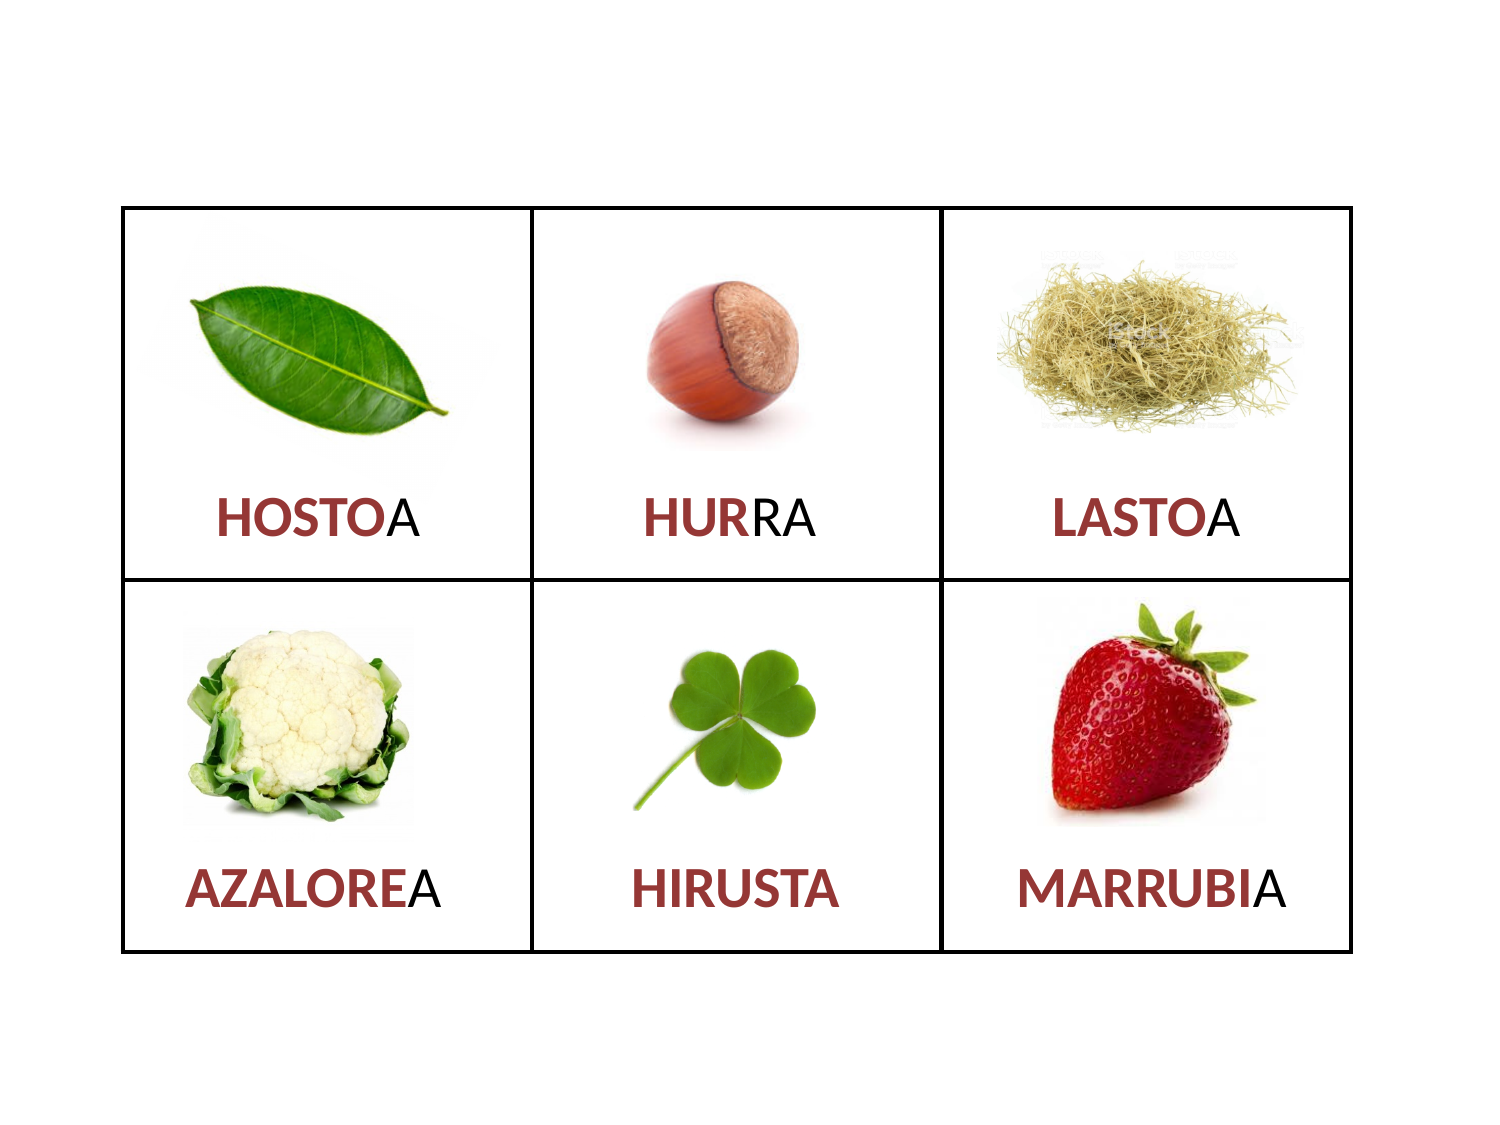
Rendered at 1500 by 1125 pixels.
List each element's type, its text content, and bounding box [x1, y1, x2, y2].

picture [997, 251, 1305, 444]
text_box AZALOREA [170, 841, 457, 927]
table_header [125, 210, 530, 578]
table_header [534, 210, 939, 578]
picture [616, 244, 840, 451]
table_cell [944, 582, 1349, 950]
table_cell [125, 582, 530, 950]
text_box LASTOA [1038, 470, 1256, 556]
text_box HOSTOA [201, 470, 435, 556]
table_cell [534, 582, 939, 950]
picture [136, 210, 501, 505]
picture [1037, 597, 1266, 827]
text_box HIRUSTA [616, 841, 866, 927]
picture [593, 613, 840, 811]
text_box HURRA [628, 470, 832, 556]
table_header [944, 210, 1349, 578]
picture [183, 611, 414, 842]
text_box MARRUBIA [1001, 841, 1302, 927]
